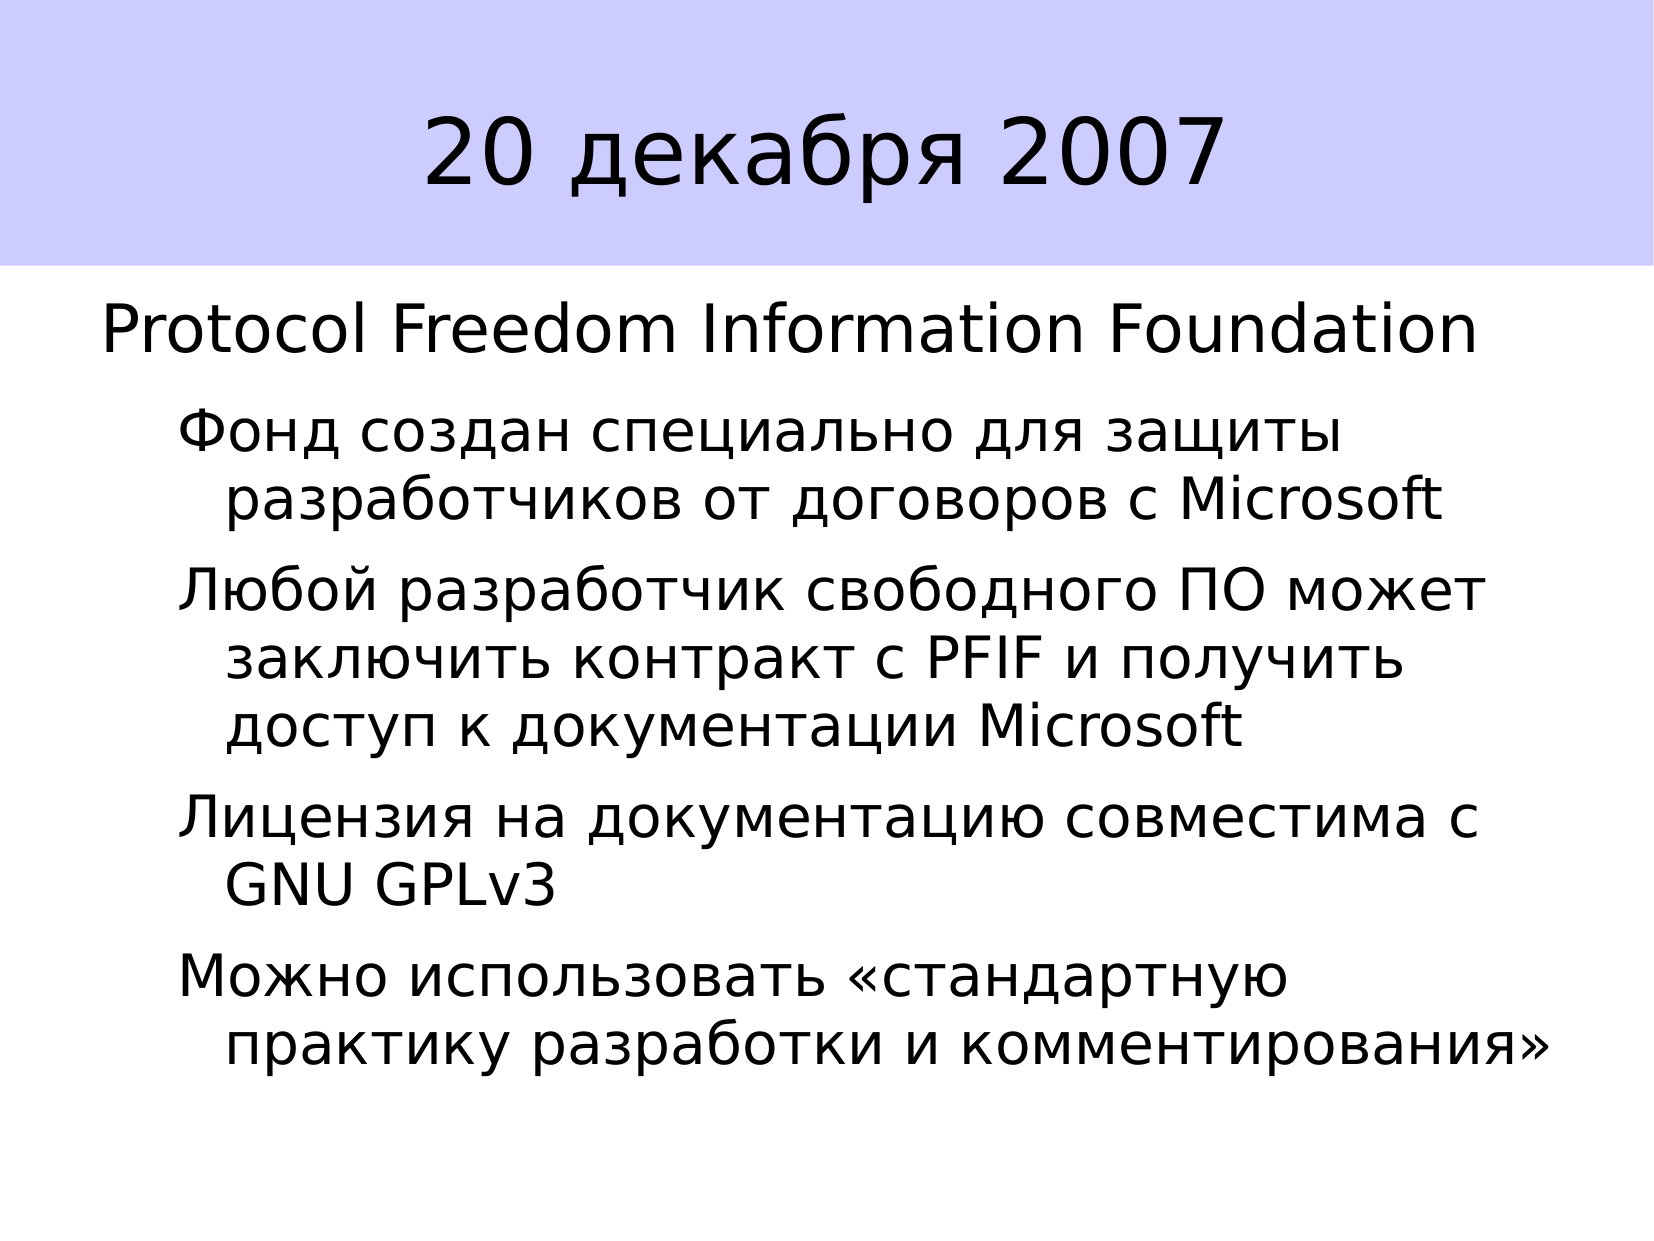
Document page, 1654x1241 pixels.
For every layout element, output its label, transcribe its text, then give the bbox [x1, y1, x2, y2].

list Protocol Freedom Information Foundation Фонд создан специально для защиты разработчиков от договоров с Microsoft Любой разработчик свободного ПО может заключить контракт с PFIF и получить доступ к документации Microsoft Лицензия на документацию совместима с GNU GPLv3 Можно использовать «стандартную практику разработки и комментирования» [82, 290, 1571, 1109]
title 20 декабря 2007 [82, 49, 1571, 257]
